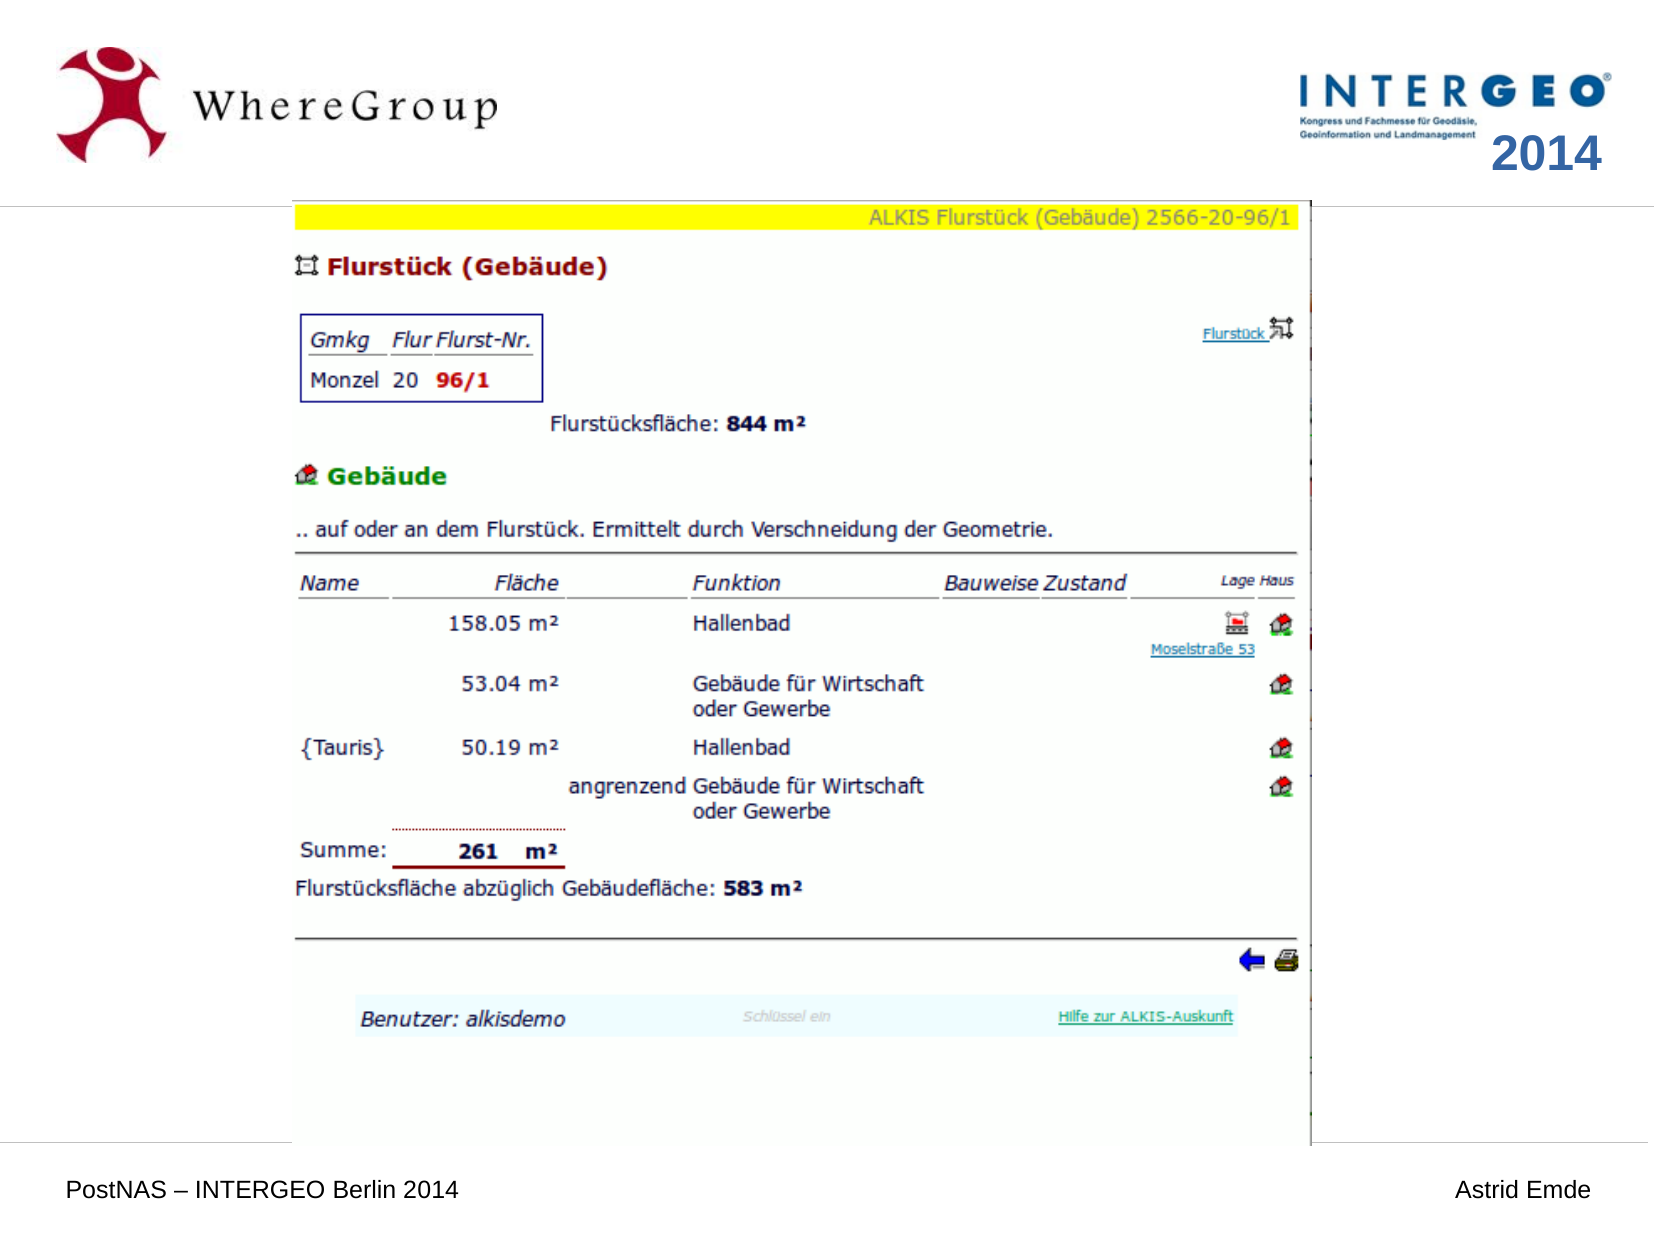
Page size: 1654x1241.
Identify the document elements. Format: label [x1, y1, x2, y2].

picture [292, 200, 1312, 1146]
picture [1299, 29, 1613, 185]
picture [56, 47, 497, 163]
